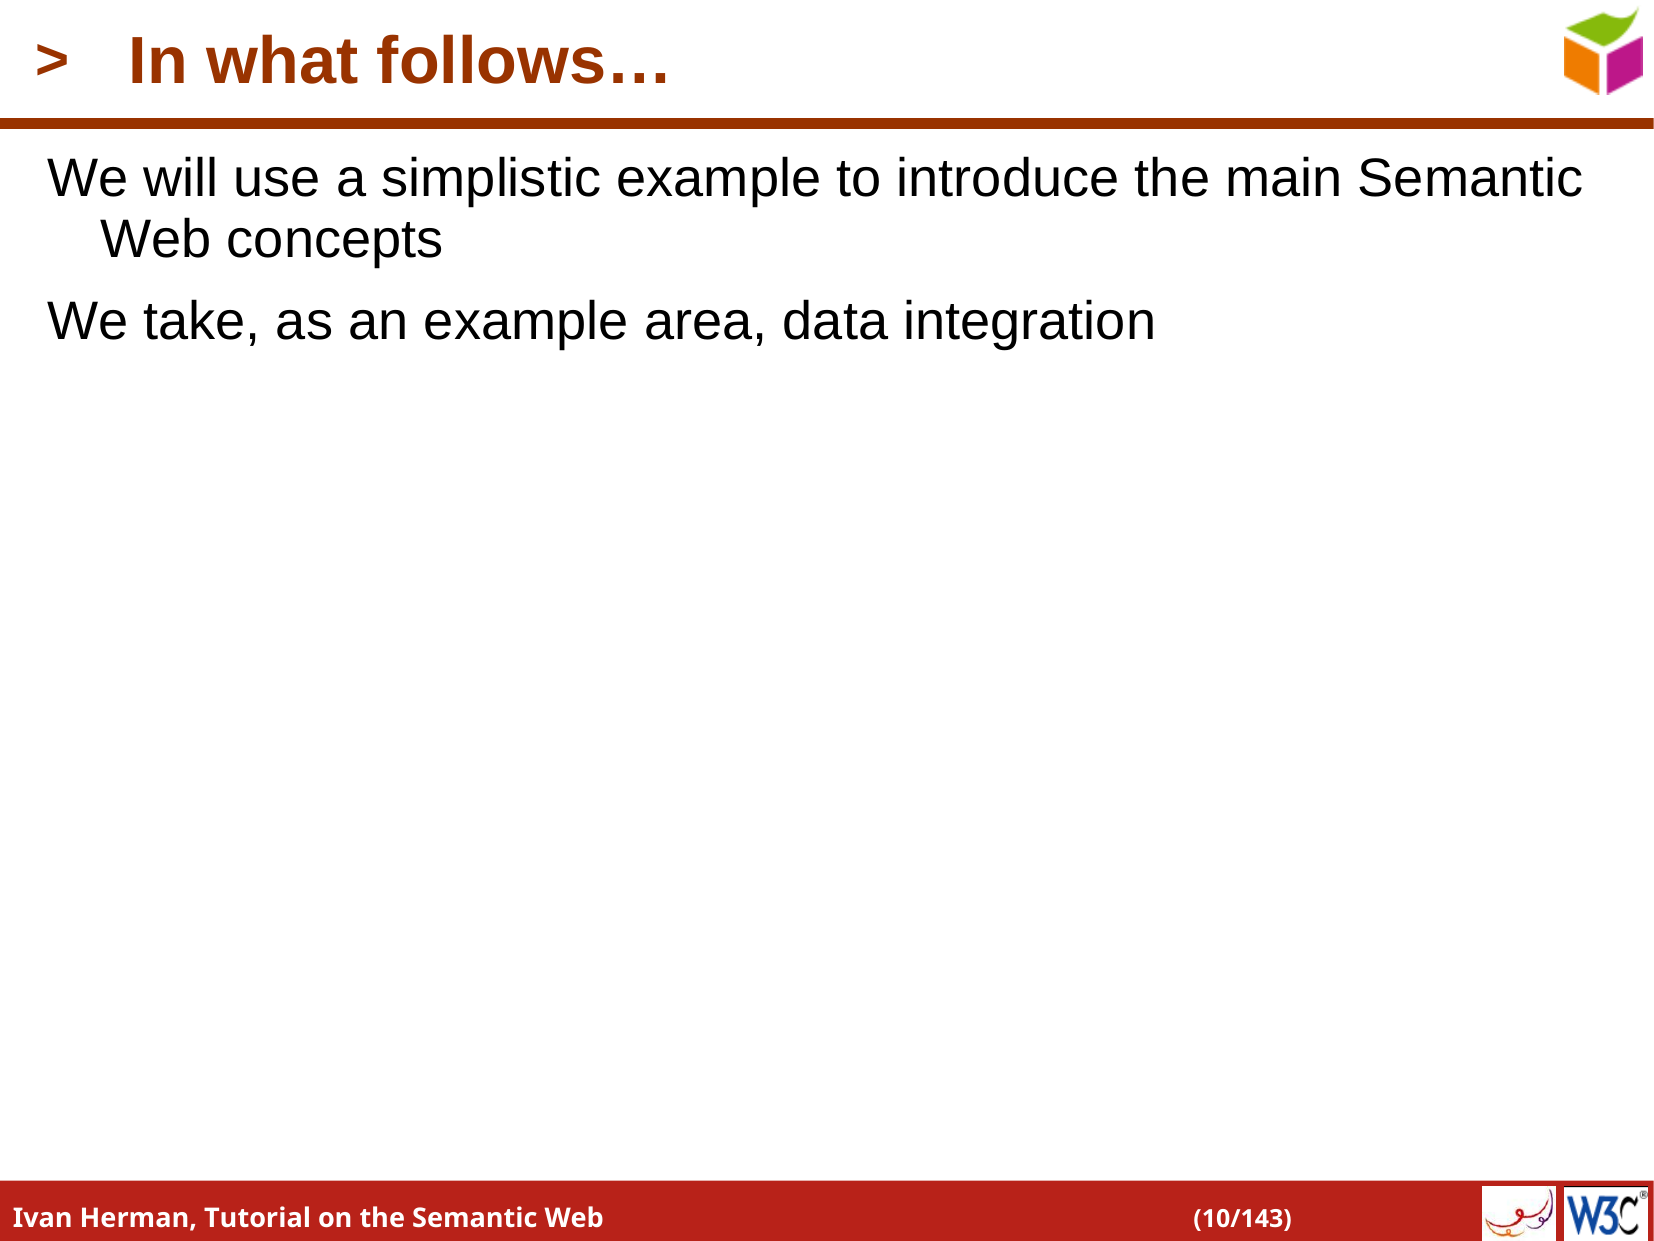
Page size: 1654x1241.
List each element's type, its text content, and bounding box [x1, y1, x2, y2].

picture [1482, 1186, 1556, 1241]
picture [1564, 1186, 1648, 1241]
title In what follows… [93, 0, 1493, 119]
list We will use a simplistic example to introduce the main Semantic Web concepts We take, as an example area, data integration [29, 147, 1624, 1134]
picture [1564, 5, 1643, 95]
